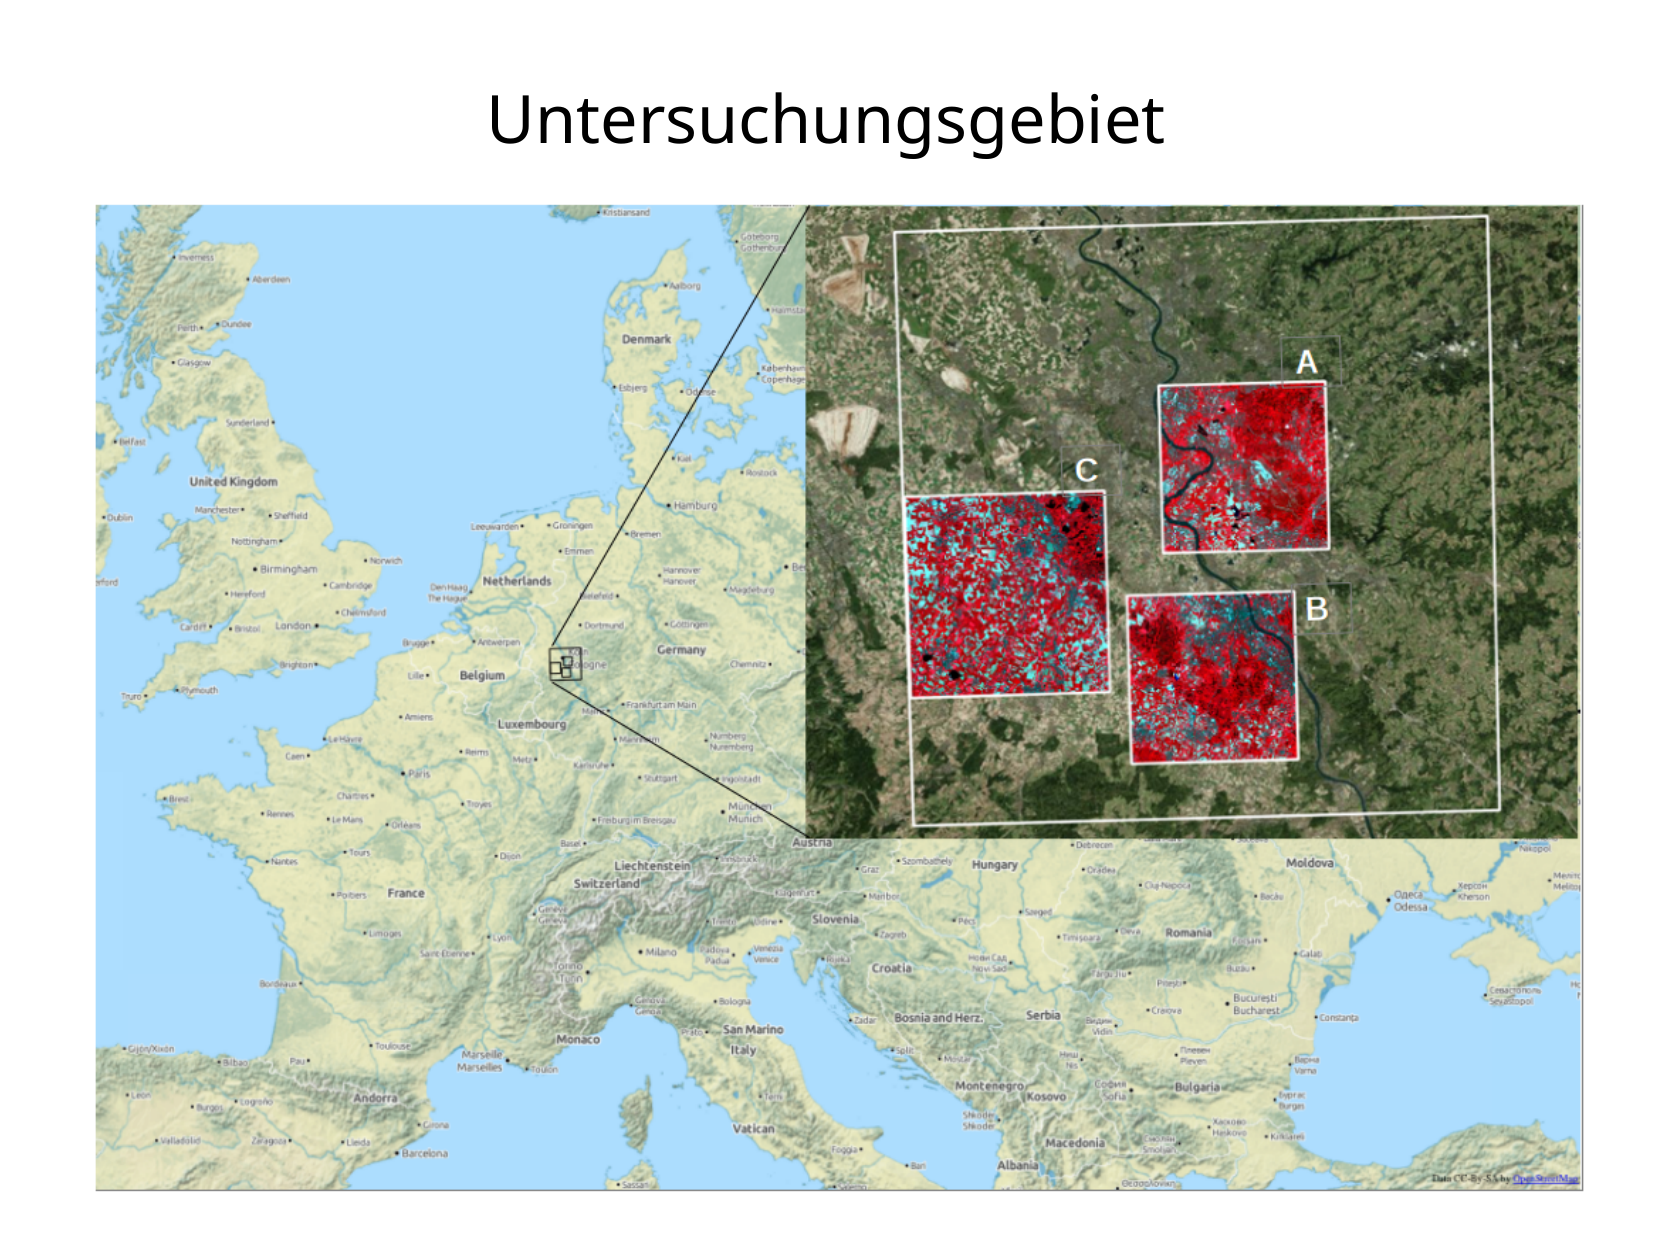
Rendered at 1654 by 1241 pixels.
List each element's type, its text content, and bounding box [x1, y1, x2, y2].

picture [42, 153, 1636, 1241]
title Untersuchungsgebiet [82, 13, 1571, 222]
